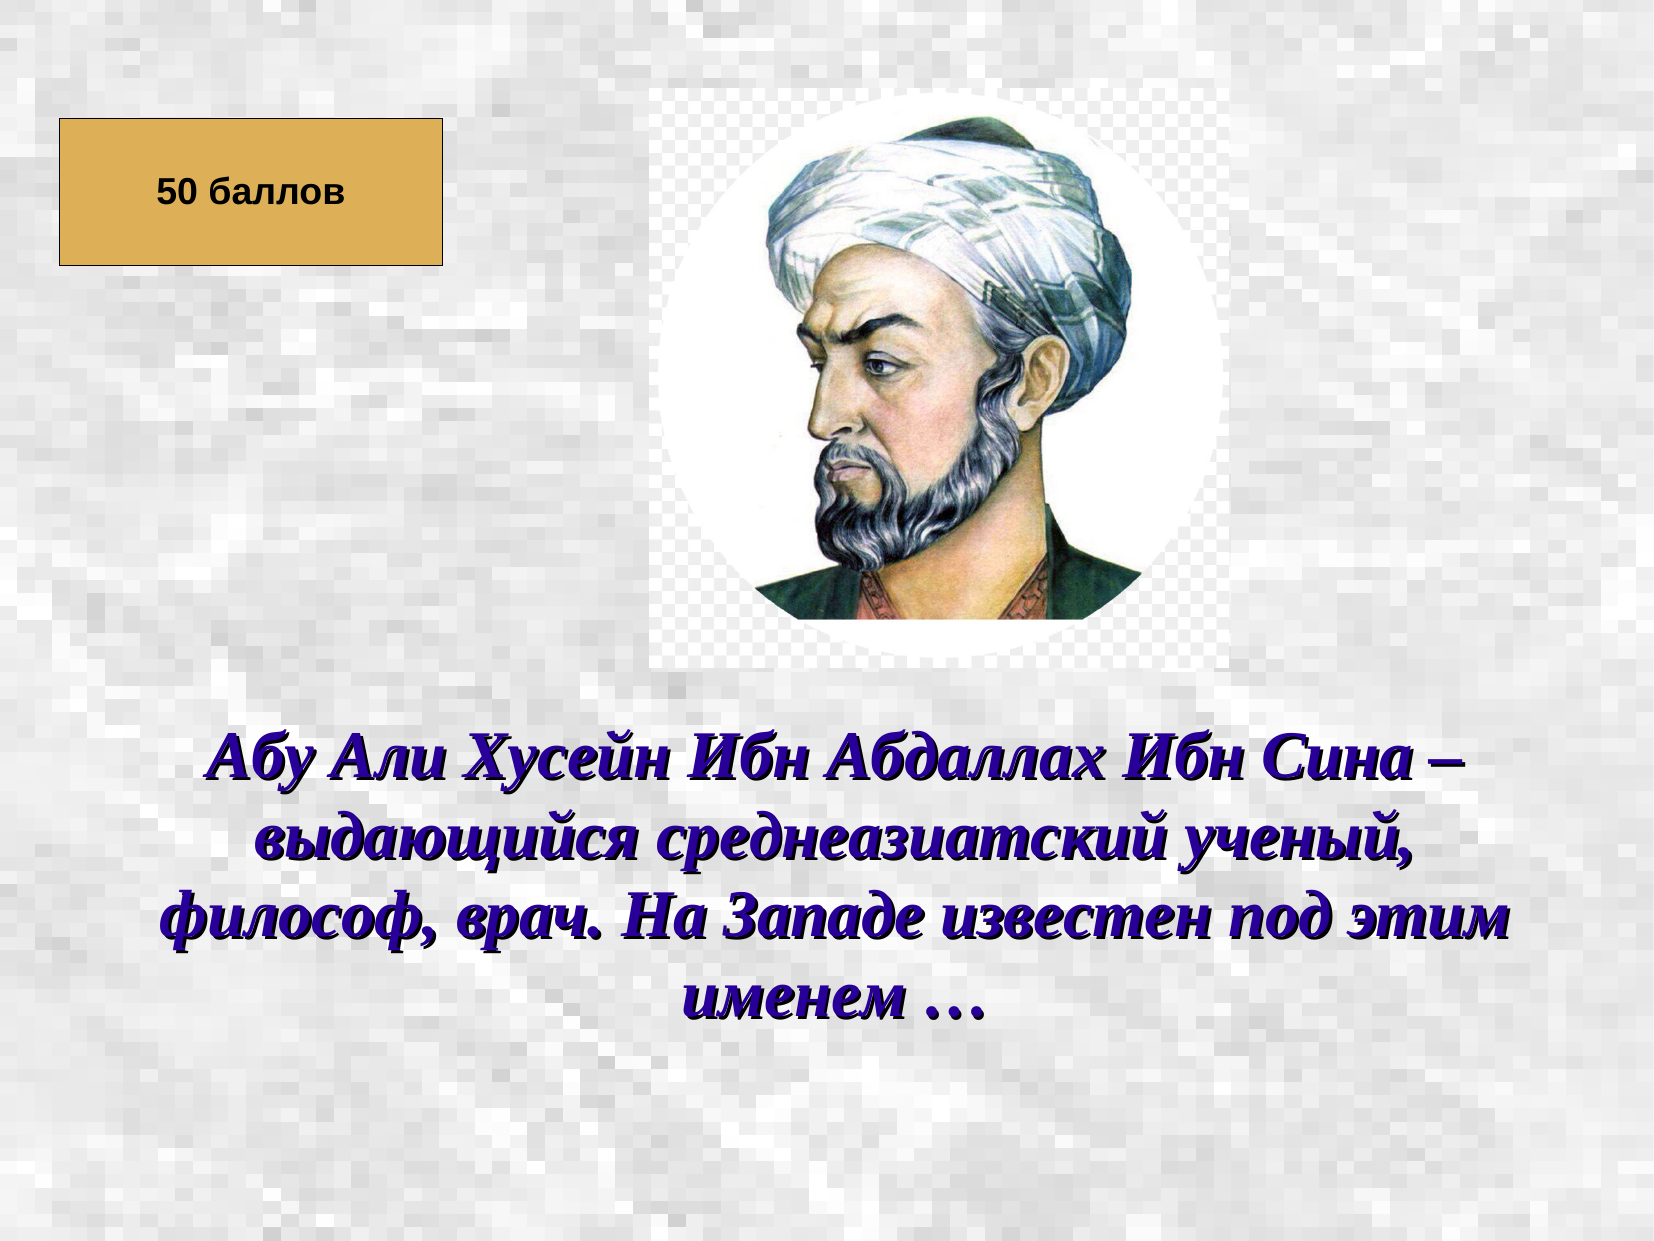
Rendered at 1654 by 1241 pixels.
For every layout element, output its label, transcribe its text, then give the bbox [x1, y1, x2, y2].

title Абу Али Хусейн Ибн Абдаллах Ибн Сина – выдающийся среднеазиатский ученый, философ, врач. На Западе известен под этим именем … [129, 714, 1542, 1026]
text_box 50 баллов [59, 118, 443, 266]
picture [649, 88, 1229, 668]
